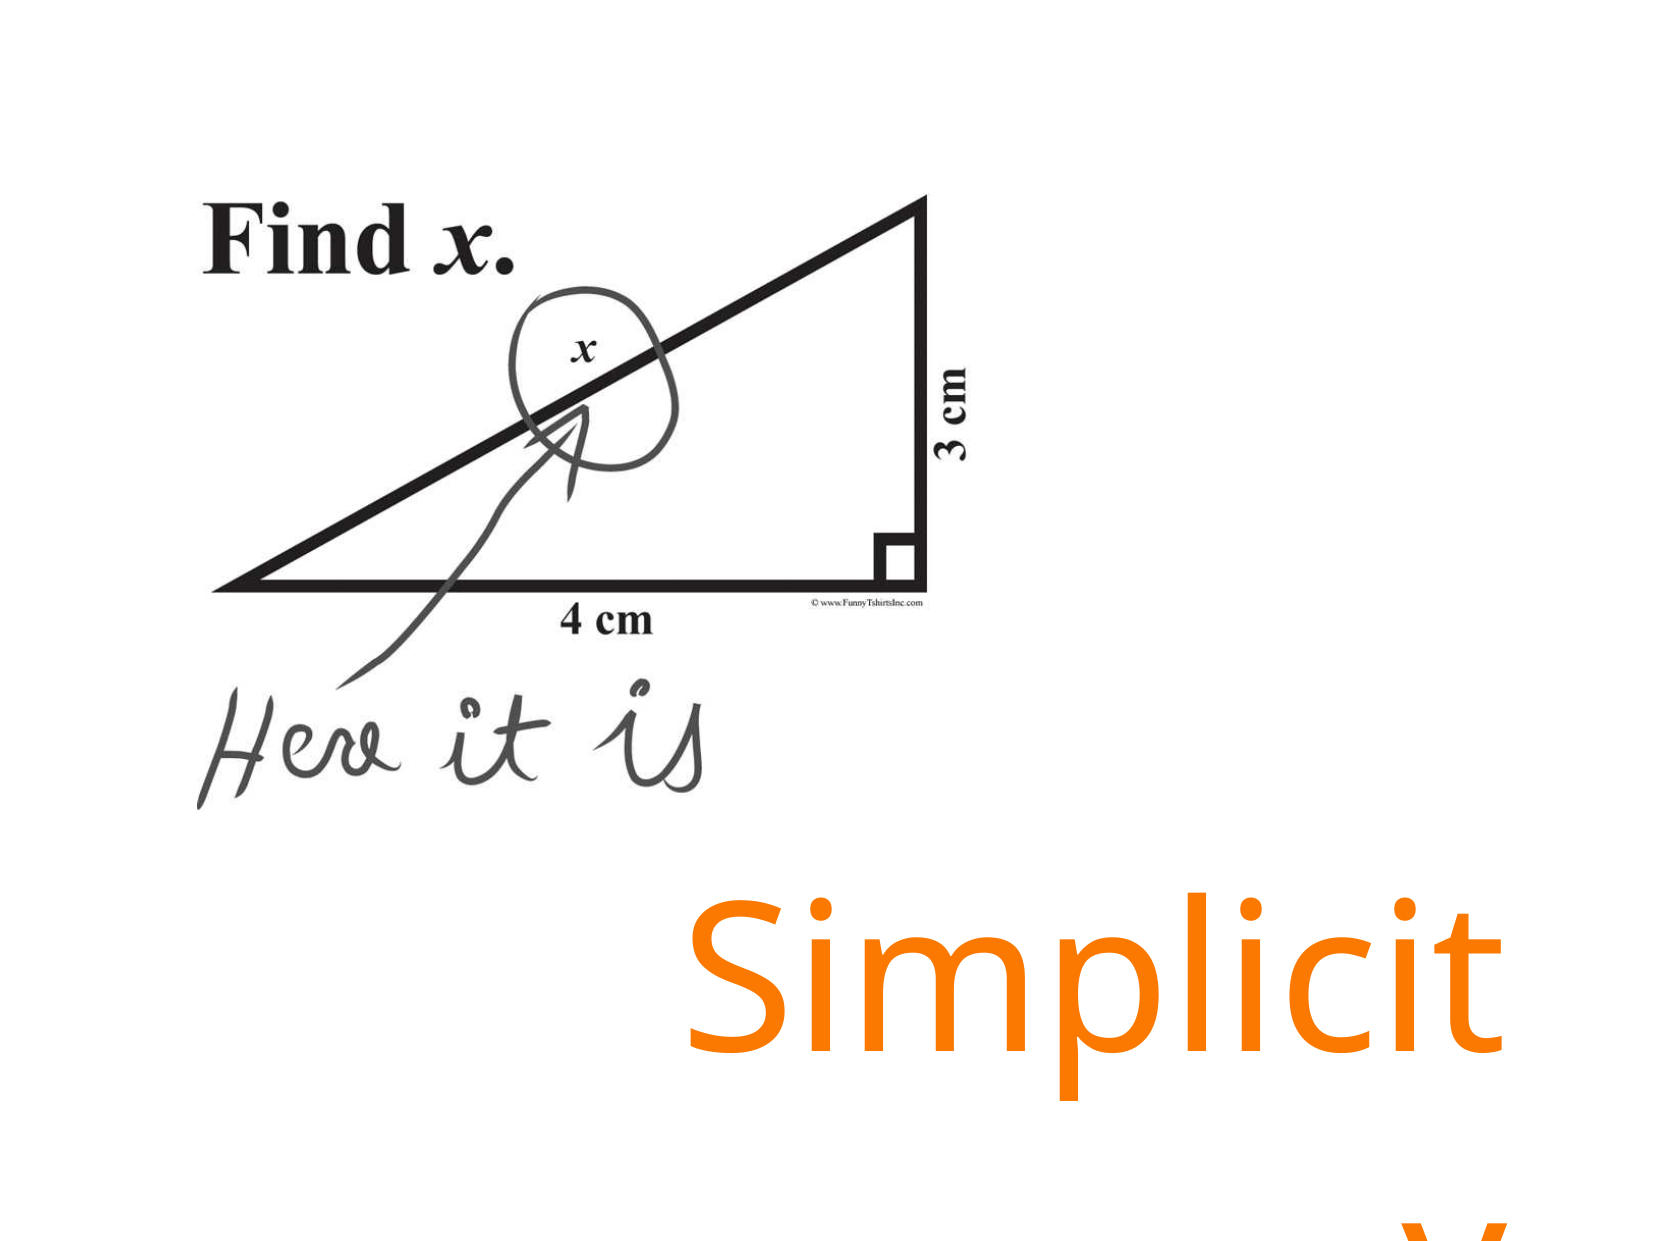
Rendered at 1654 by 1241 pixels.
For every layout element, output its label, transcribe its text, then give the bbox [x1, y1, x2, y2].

picture [197, 185, 979, 811]
text_box Simplicity [587, 821, 1522, 1098]
